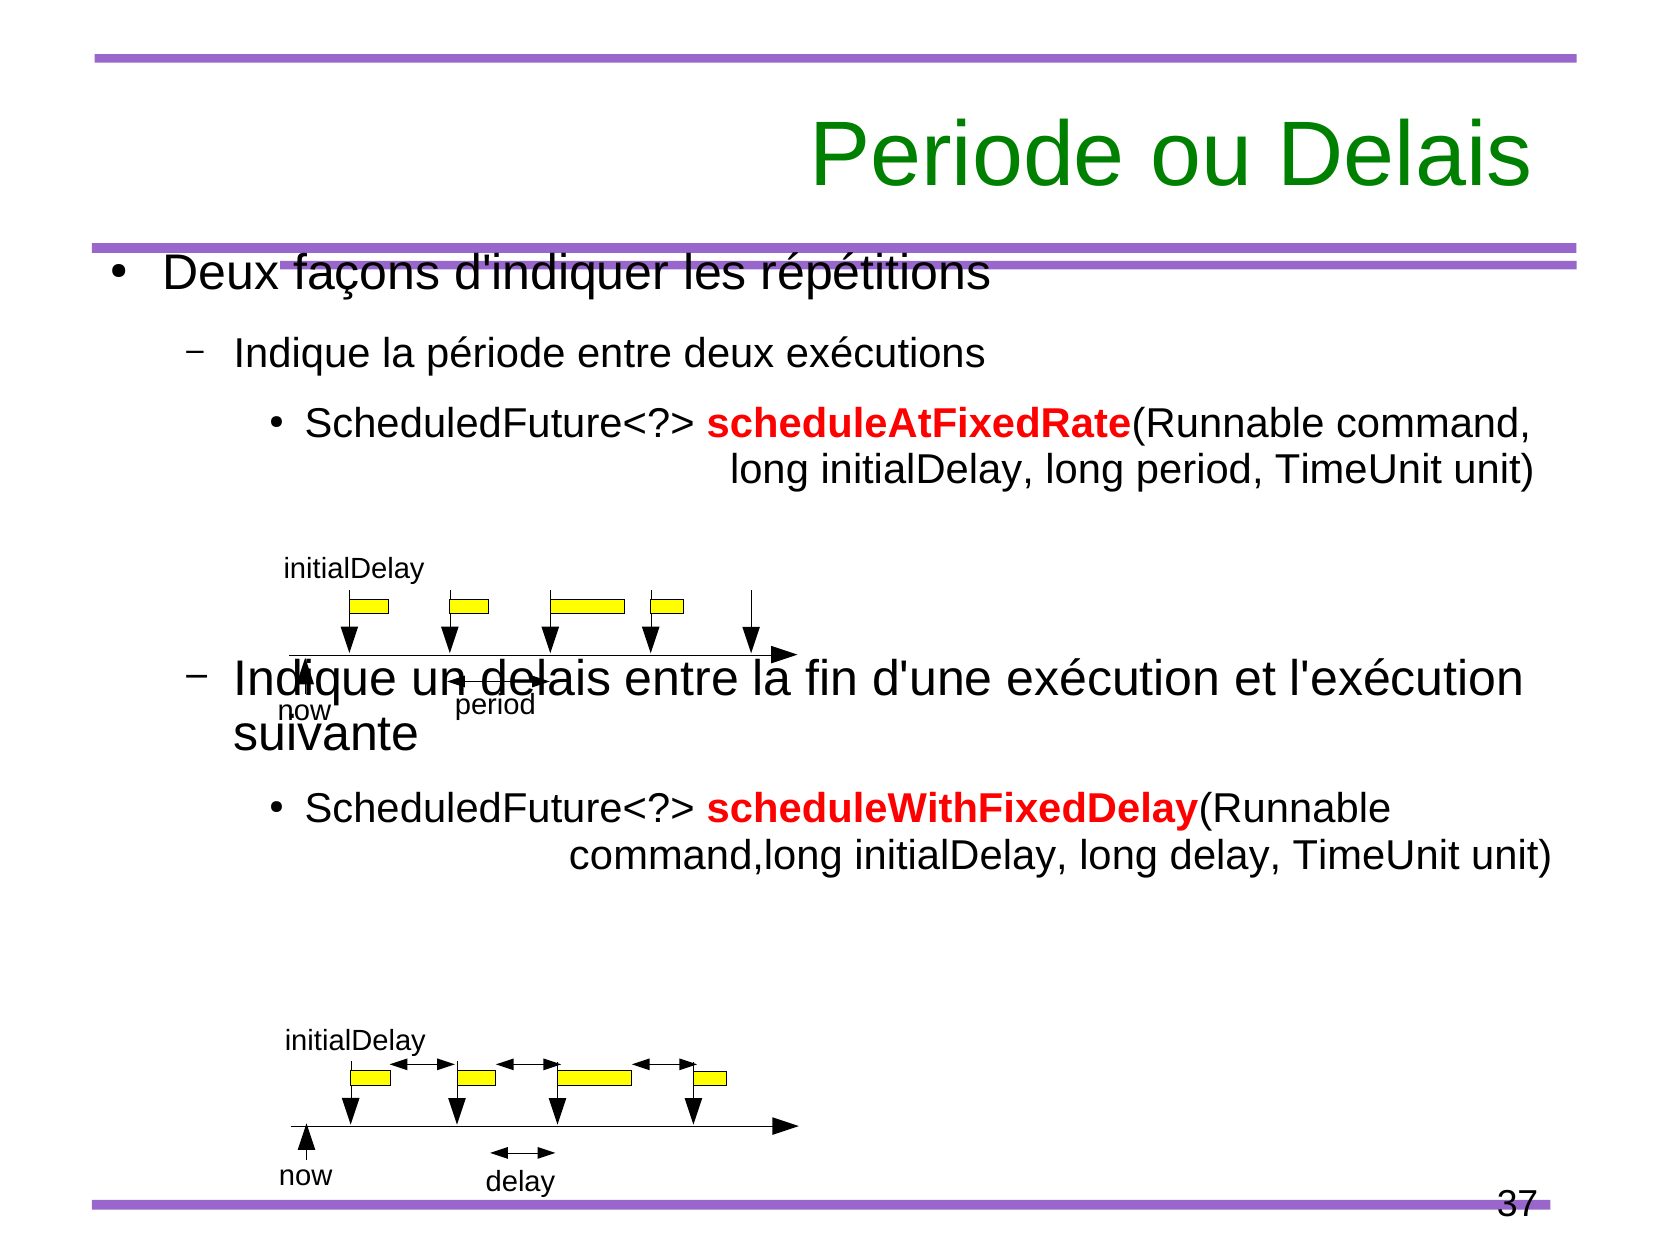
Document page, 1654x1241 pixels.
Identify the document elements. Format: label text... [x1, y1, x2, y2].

text_box period [454, 687, 537, 725]
text_box now [278, 1159, 333, 1217]
list Deux façons d'indiquer les répétitions Indique la période entre deux exécutions ScheduledFuture<?> scheduleAtFixedRate(Runnable command, long initialDelay, long period, TimeUnit unit) Indique un delais entre la fin d'une exécution et l'exécution suivante ScheduledFuture<?> scheduleWithFixedDelay(Runnable command,long initialDelay, long delay, TimeUnit unit) [92, 244, 1563, 882]
text_box initialDelay [284, 1023, 427, 1061]
text_box [349, 599, 389, 614]
text_box [350, 1070, 391, 1086]
text_box initialDelay [283, 552, 426, 589]
text_box [449, 599, 489, 614]
text_box now [277, 693, 332, 752]
title Periode ou Delais [121, 49, 1534, 244]
text_box [457, 916, 1624, 1241]
text_box [650, 599, 684, 614]
text_box [550, 599, 625, 614]
